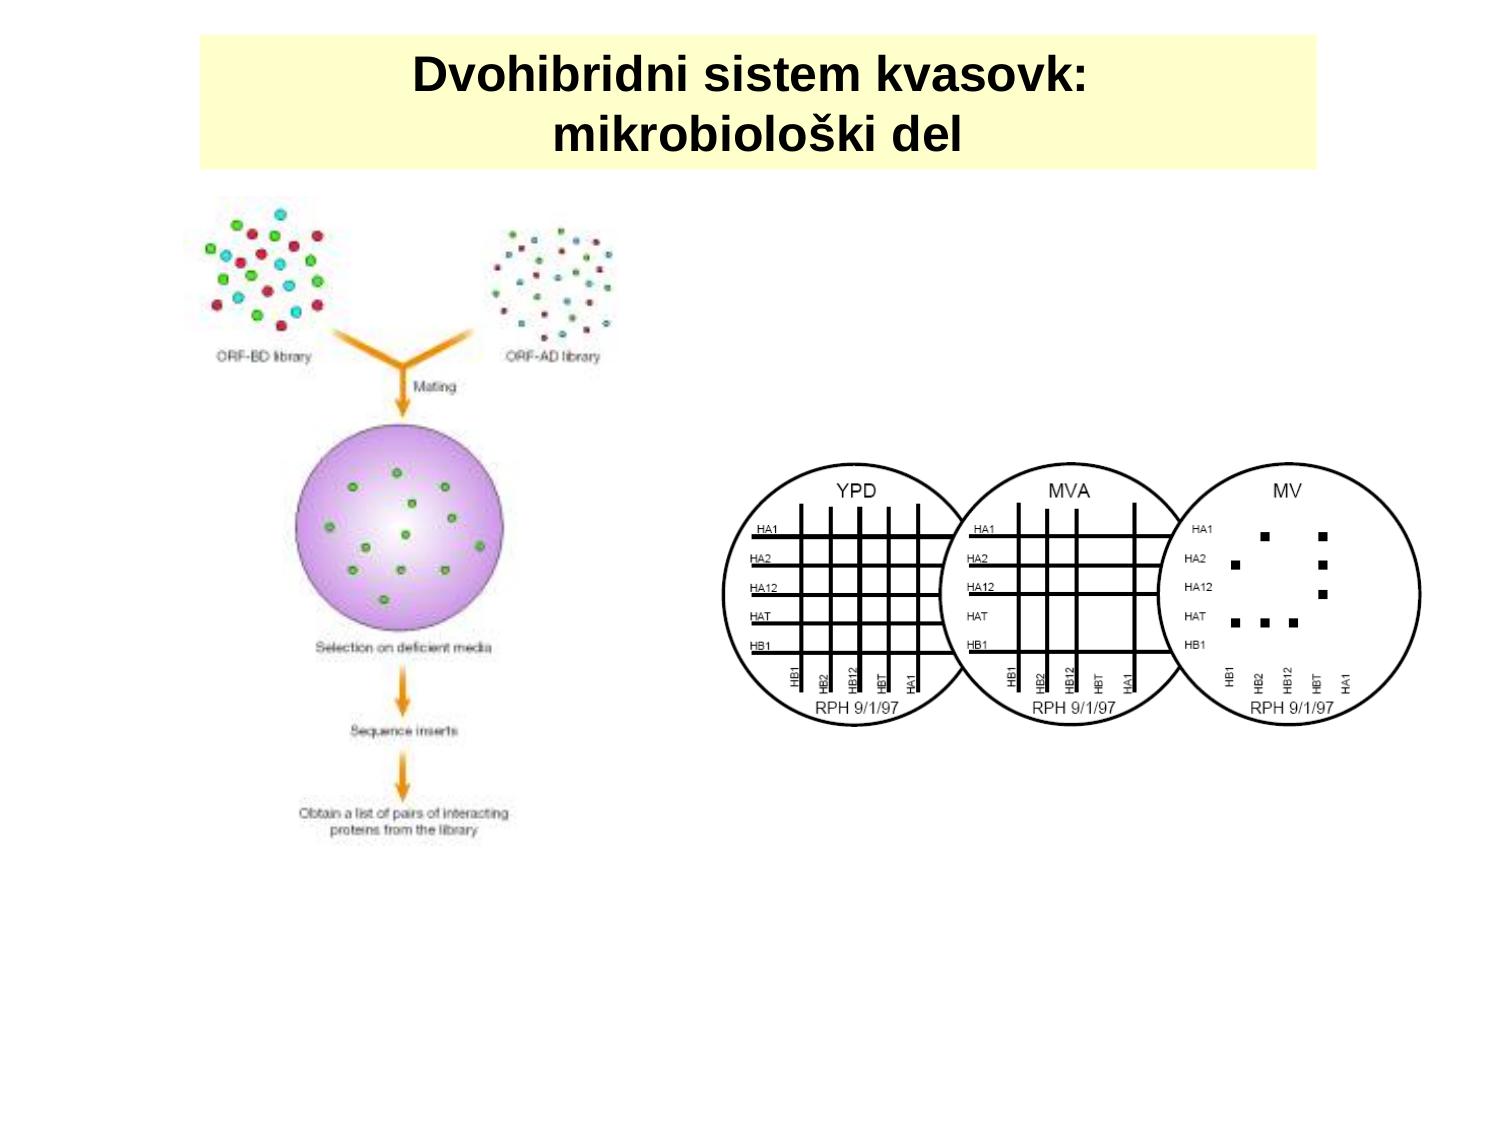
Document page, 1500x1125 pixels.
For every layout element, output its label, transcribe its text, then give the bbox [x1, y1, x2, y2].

text_box Dvohibridni sistem kvasovk: mikrobiološki del [200, 34, 1317, 170]
picture [183, 196, 636, 846]
picture [714, 456, 1424, 731]
